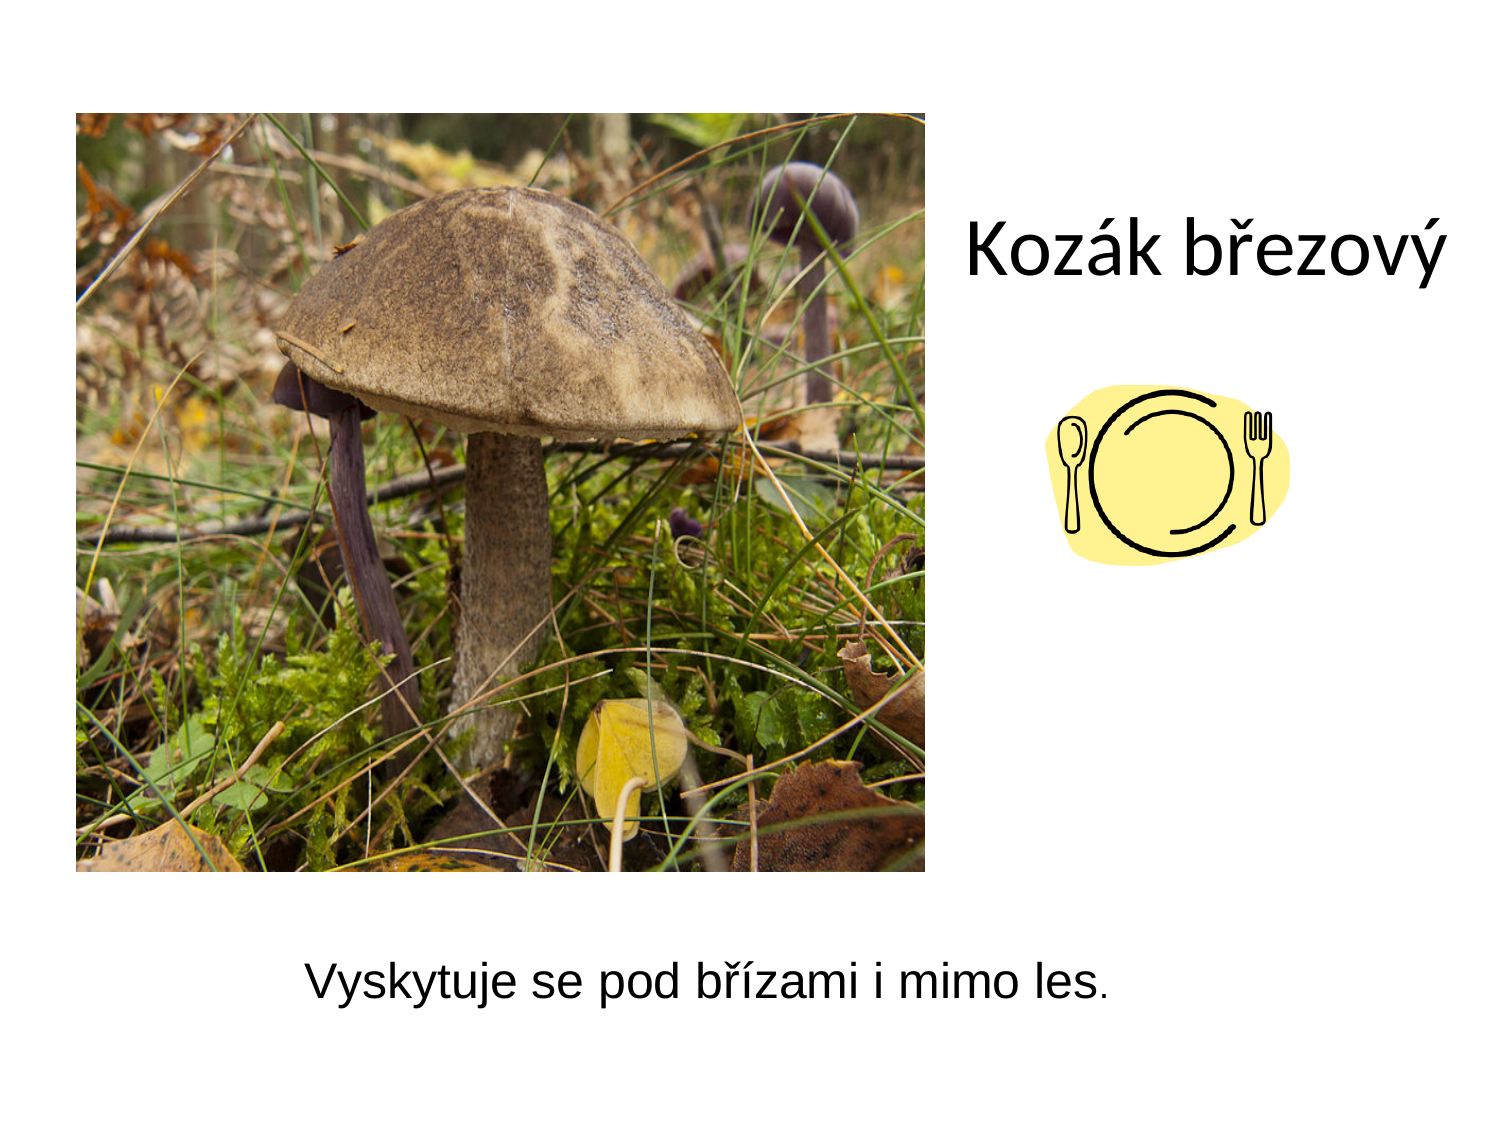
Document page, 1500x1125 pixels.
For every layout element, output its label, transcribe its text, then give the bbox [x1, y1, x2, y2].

text_box Vyskytuje se pod břízami i mimo les. [289, 940, 1125, 1016]
picture [1045, 385, 1290, 566]
picture [76, 113, 925, 872]
text_box Kozák březový [950, 184, 1464, 301]
